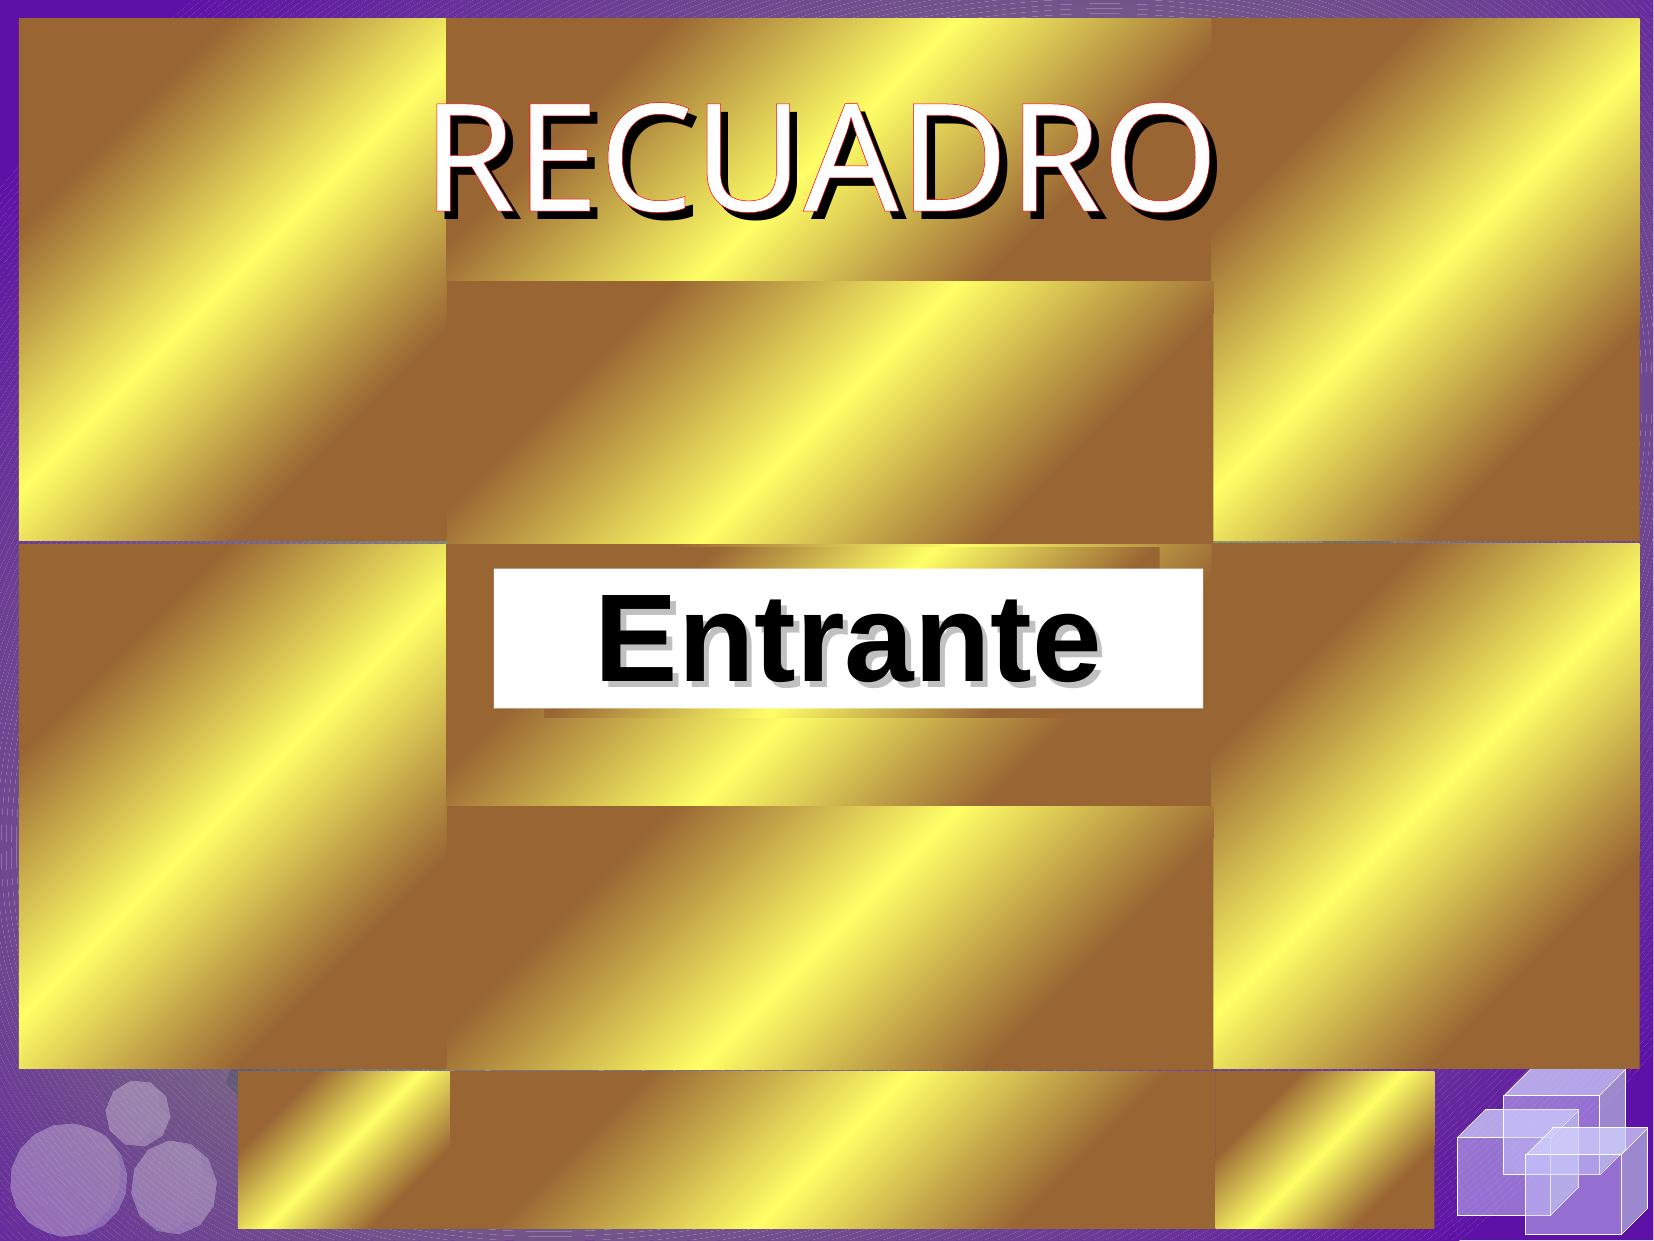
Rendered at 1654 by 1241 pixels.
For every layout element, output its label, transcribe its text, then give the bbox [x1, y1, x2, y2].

title RECUADRO [76, 47, 1565, 259]
text_box [18, 543, 1640, 1070]
title FORMA [76, 519, 1565, 732]
text_box [237, 1071, 1435, 1229]
text_box [18, 18, 1640, 541]
title Entrante [493, 568, 1204, 709]
